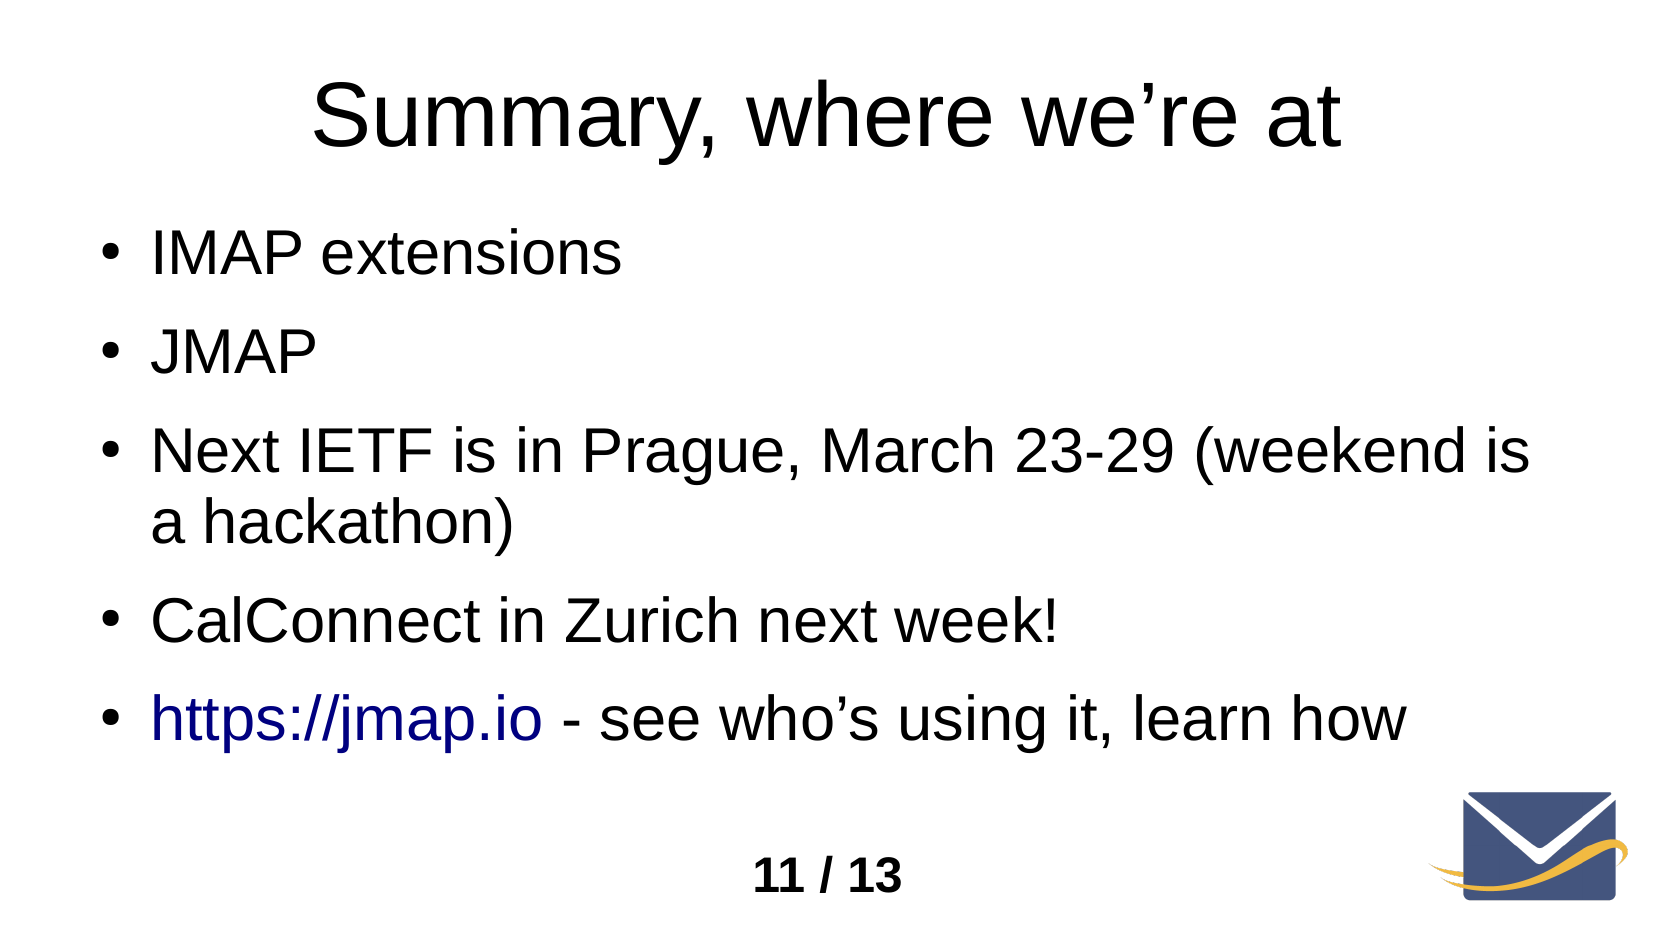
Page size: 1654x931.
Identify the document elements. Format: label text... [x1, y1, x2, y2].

title Summary, where we’re at [82, 37, 1571, 193]
picture [1417, 746, 1654, 931]
list IMAP extensions JMAP Next IETF is in Prague, March 23-29 (weekend is a hackathon) CalConnect in Zurich next week! https://jmap.io - see who’s using it, learn how [82, 217, 1571, 758]
